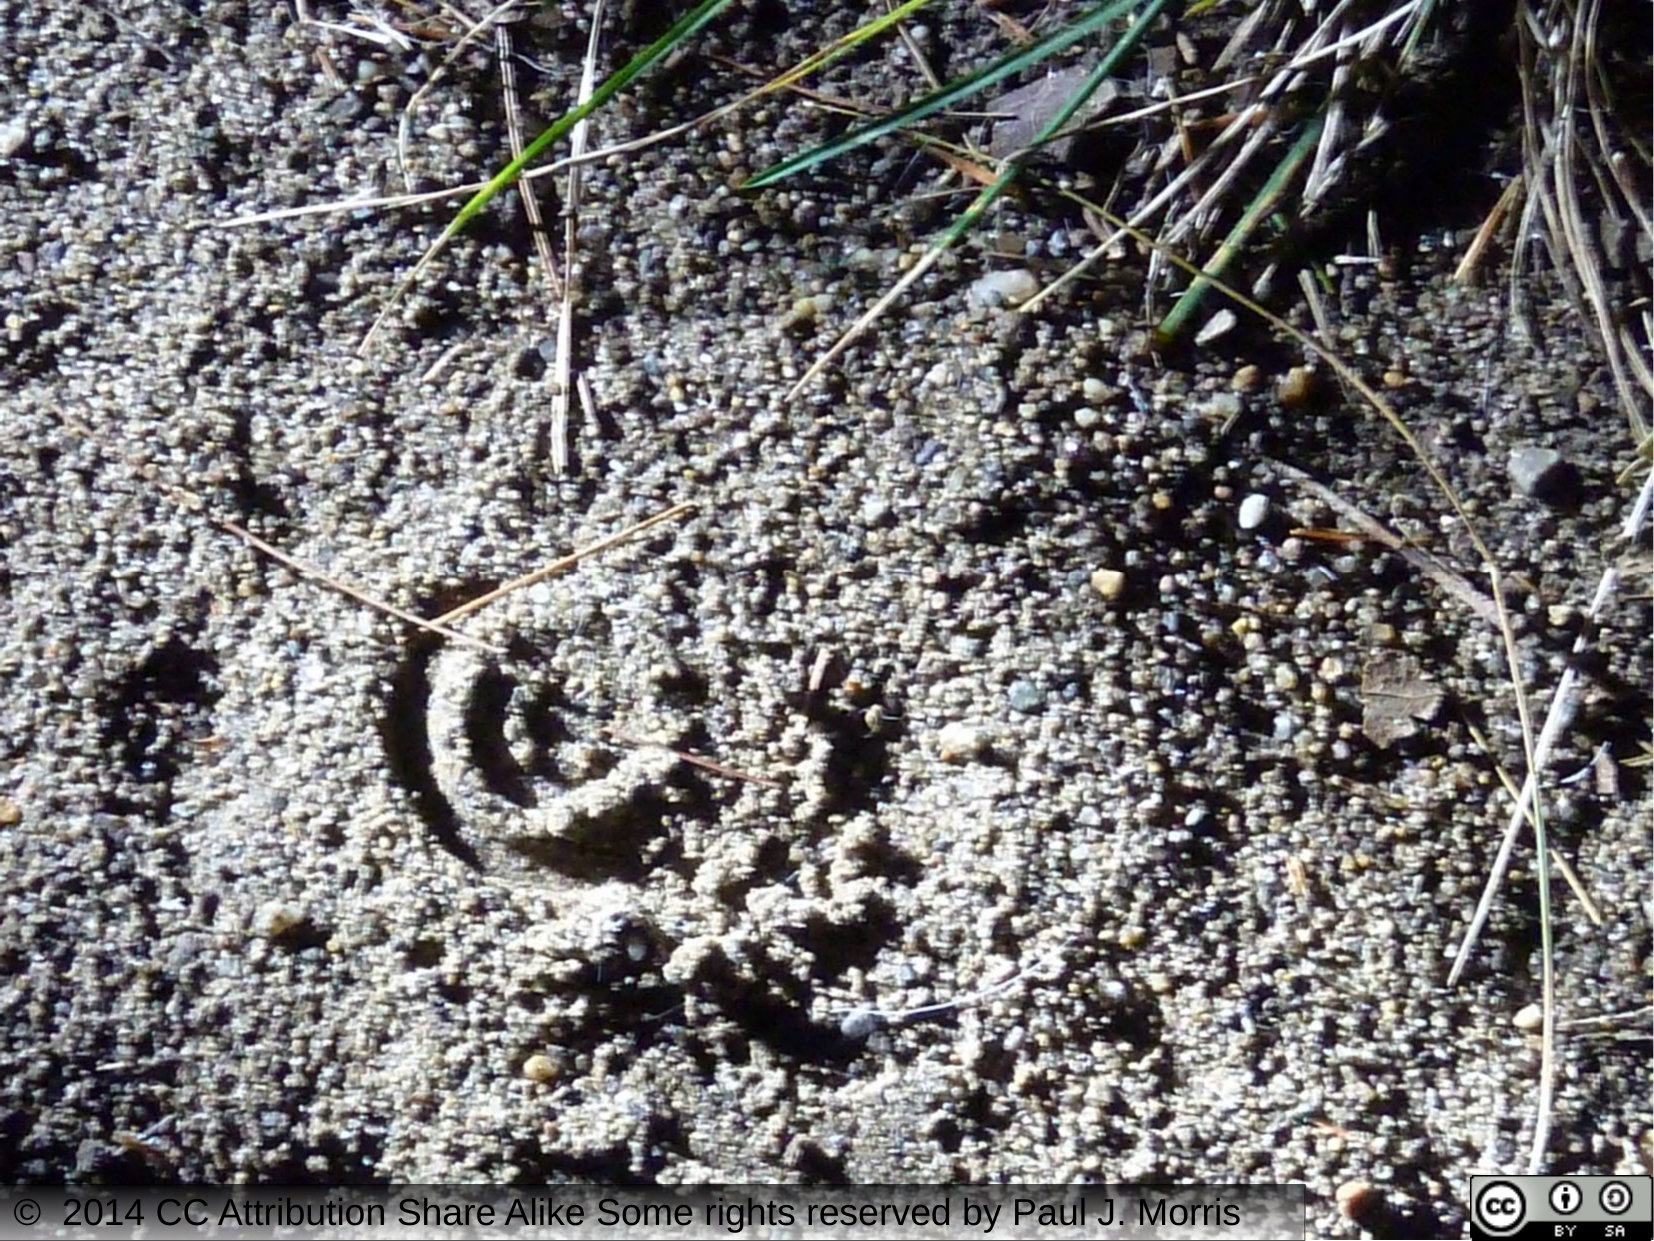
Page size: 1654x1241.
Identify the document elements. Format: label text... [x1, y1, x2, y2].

text_box © 2014 CC Attribution Share Alike Some rights reserved by Paul J. Morris [0, 1184, 1306, 1241]
picture [0, 0, 1654, 1241]
